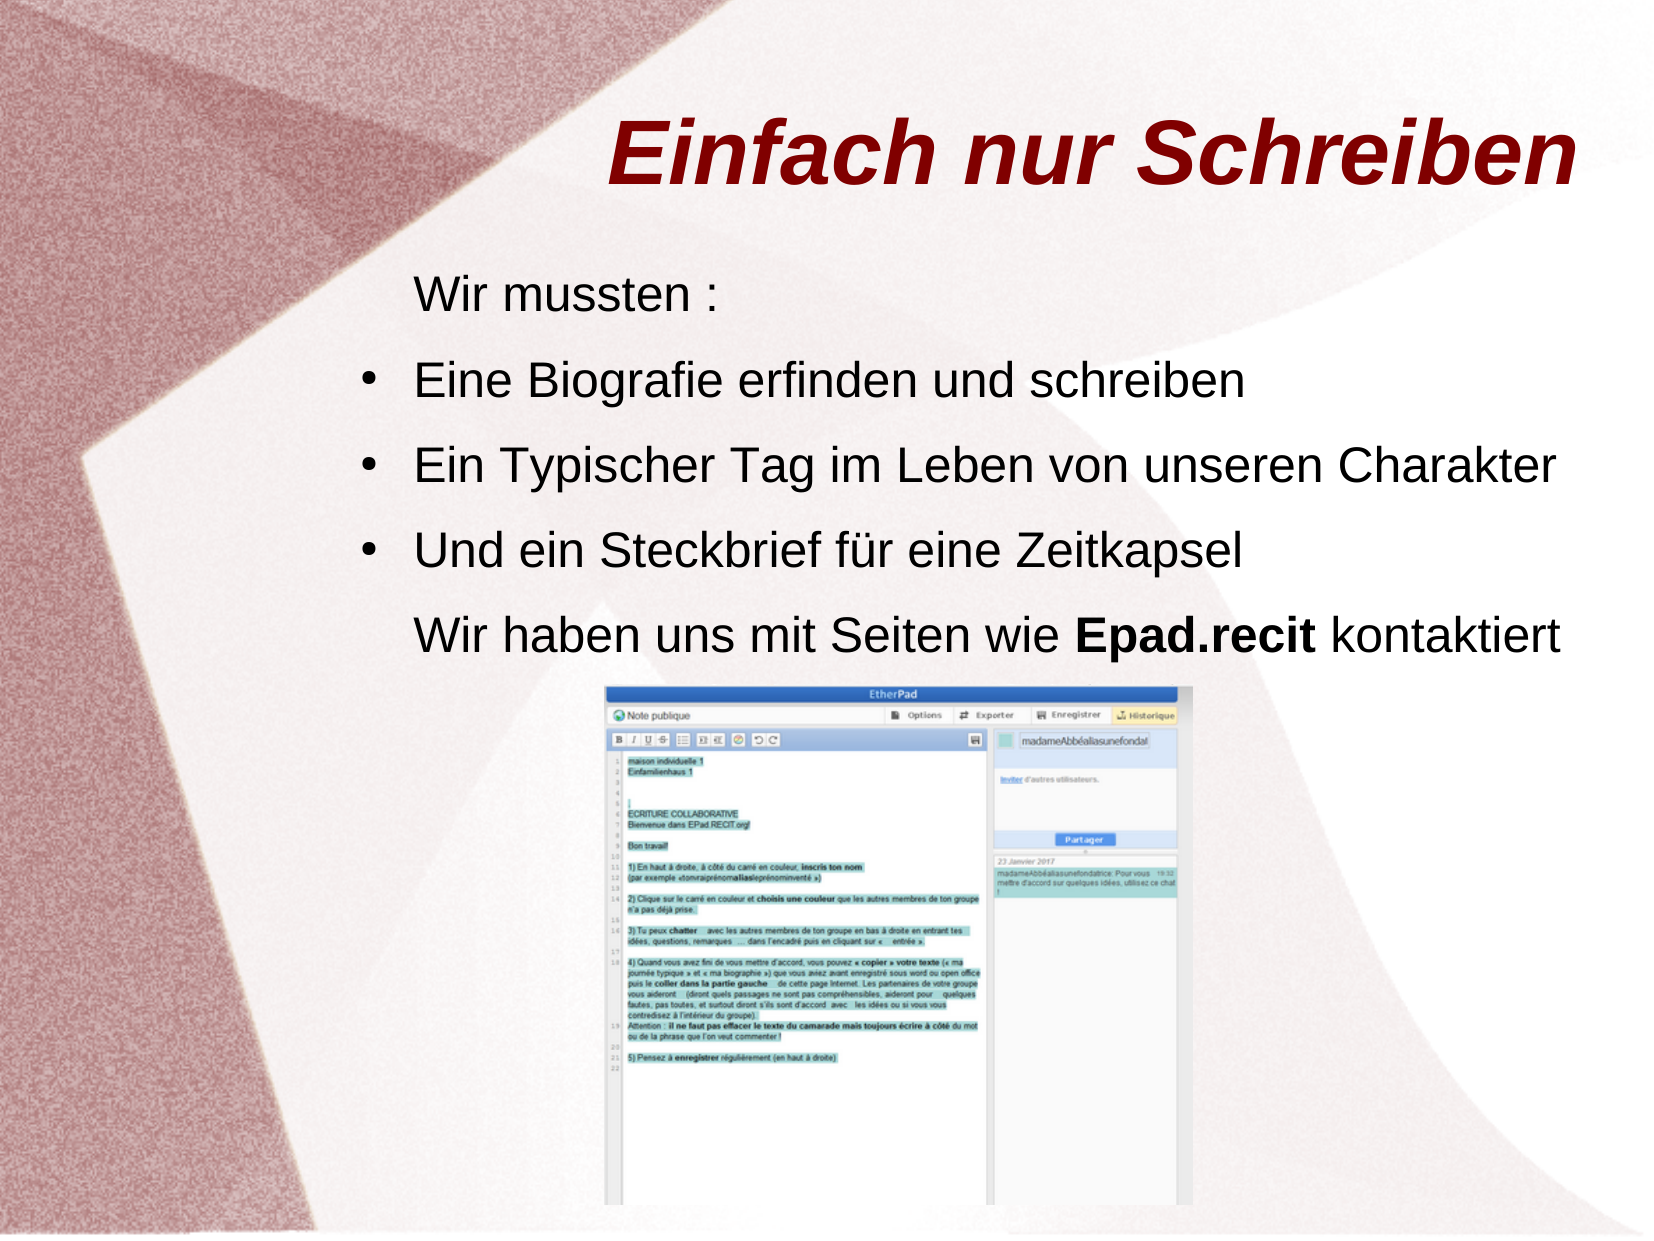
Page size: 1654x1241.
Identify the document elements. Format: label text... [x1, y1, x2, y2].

picture [0, 0, 1654, 1241]
list Wir mussten : Eine Biografie erfinden und schreiben Ein Typischer Tag im Leben von unseren Charakter Und ein Steckbrief für eine Zeitkapsel Wir haben uns mit Seiten wie Epad.recit kontaktiert [342, 266, 1619, 665]
title Einfach nur Schreiben [596, 49, 1607, 257]
